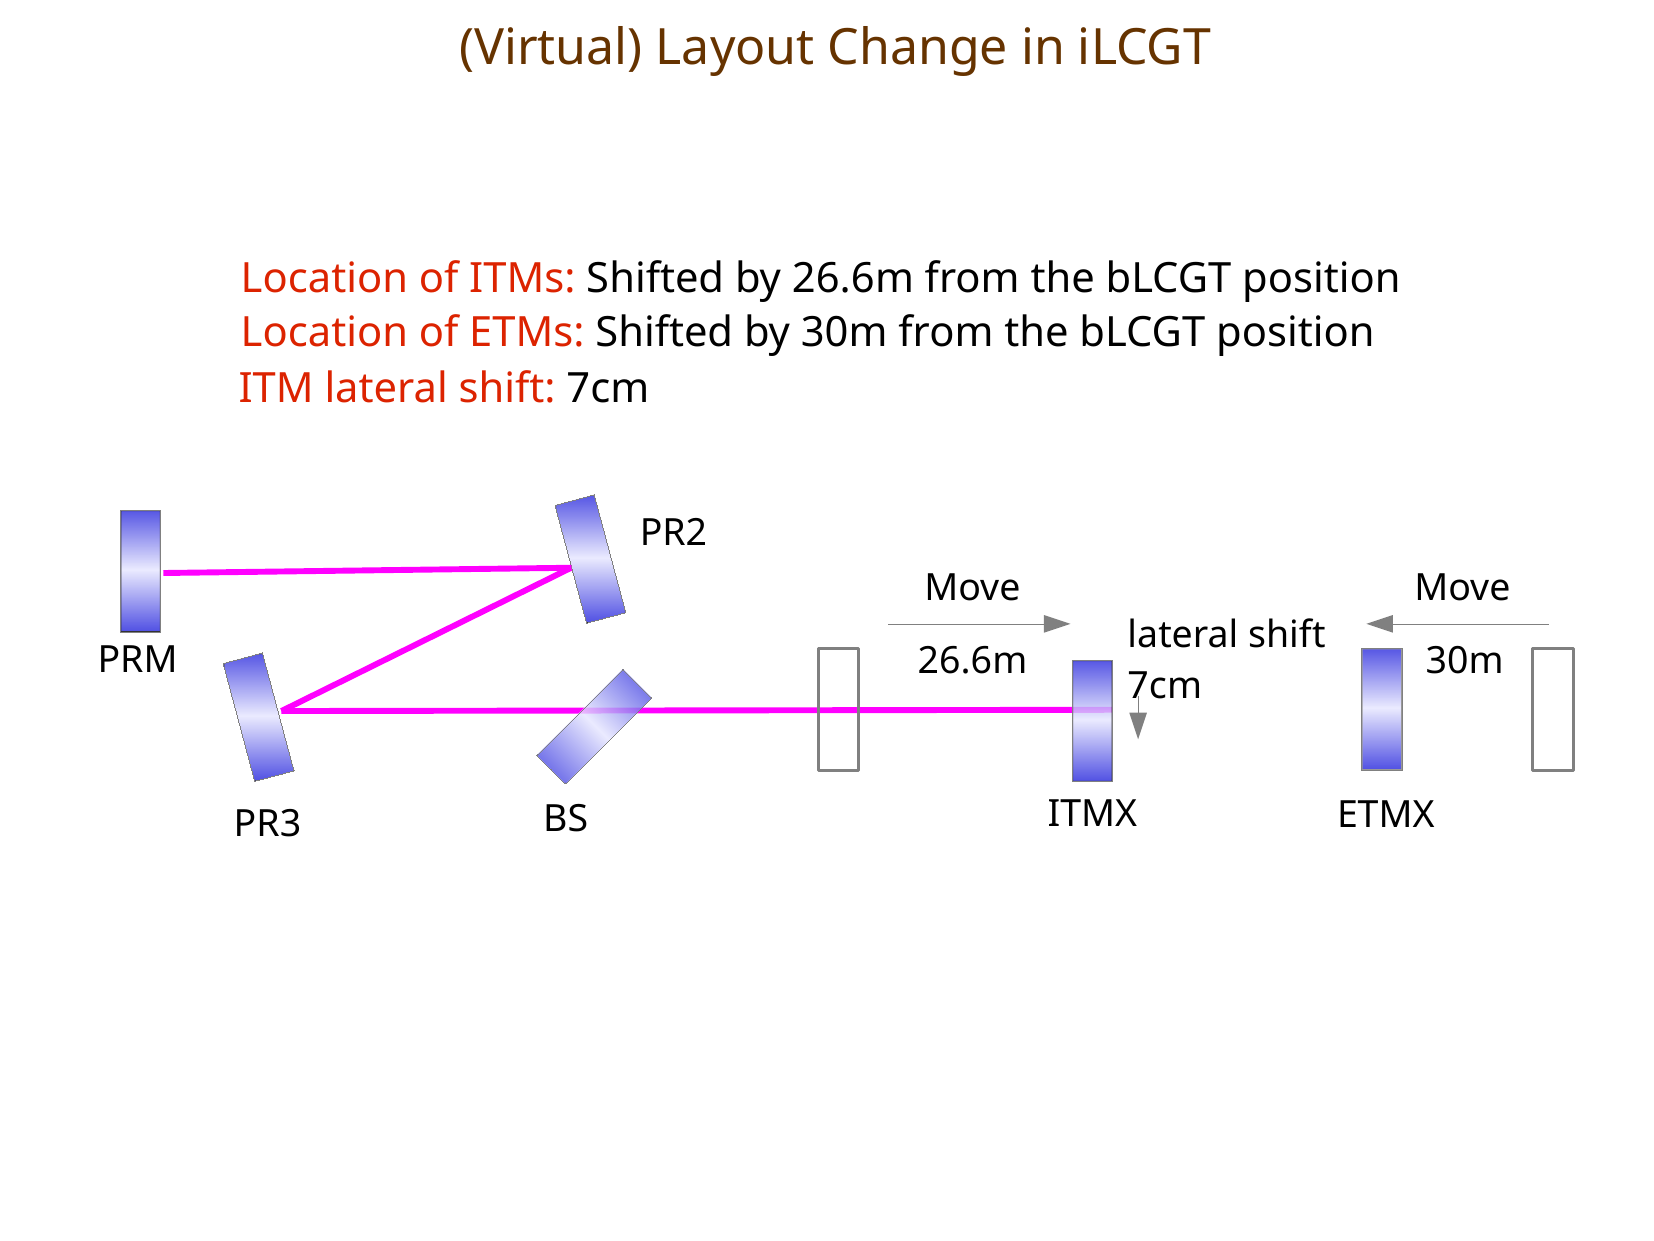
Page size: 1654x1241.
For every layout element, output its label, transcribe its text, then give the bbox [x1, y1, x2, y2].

text_box Move [909, 553, 1029, 614]
text_box Location of ITMs: Shifted by 26.6m from the bLCGT position [225, 240, 1361, 306]
text_box Location of ETMs: Shifted by 30m from the bLCGT position [225, 306, 1337, 359]
text_box BS [528, 784, 603, 845]
text_box Move [1399, 553, 1520, 614]
text_box 30m [1410, 626, 1514, 687]
text_box lateral shift 7cm [1112, 599, 1329, 705]
text_box [536, 669, 652, 784]
text_box ITM lateral shift: 7cm [223, 350, 650, 416]
text_box PR3 [218, 789, 315, 850]
text_box PR2 [624, 497, 721, 558]
text_box ETMX [1322, 779, 1451, 840]
text_box 26.6m [902, 626, 1037, 687]
text_box (Virtual) Layout Change in iLCGT [444, 3, 1210, 79]
text_box [120, 510, 161, 625]
text_box [1072, 660, 1113, 782]
text_box ITMX [1032, 779, 1153, 840]
text_box [555, 494, 626, 624]
text_box [1361, 648, 1403, 771]
text_box PRM [82, 625, 191, 686]
text_box [223, 652, 295, 782]
